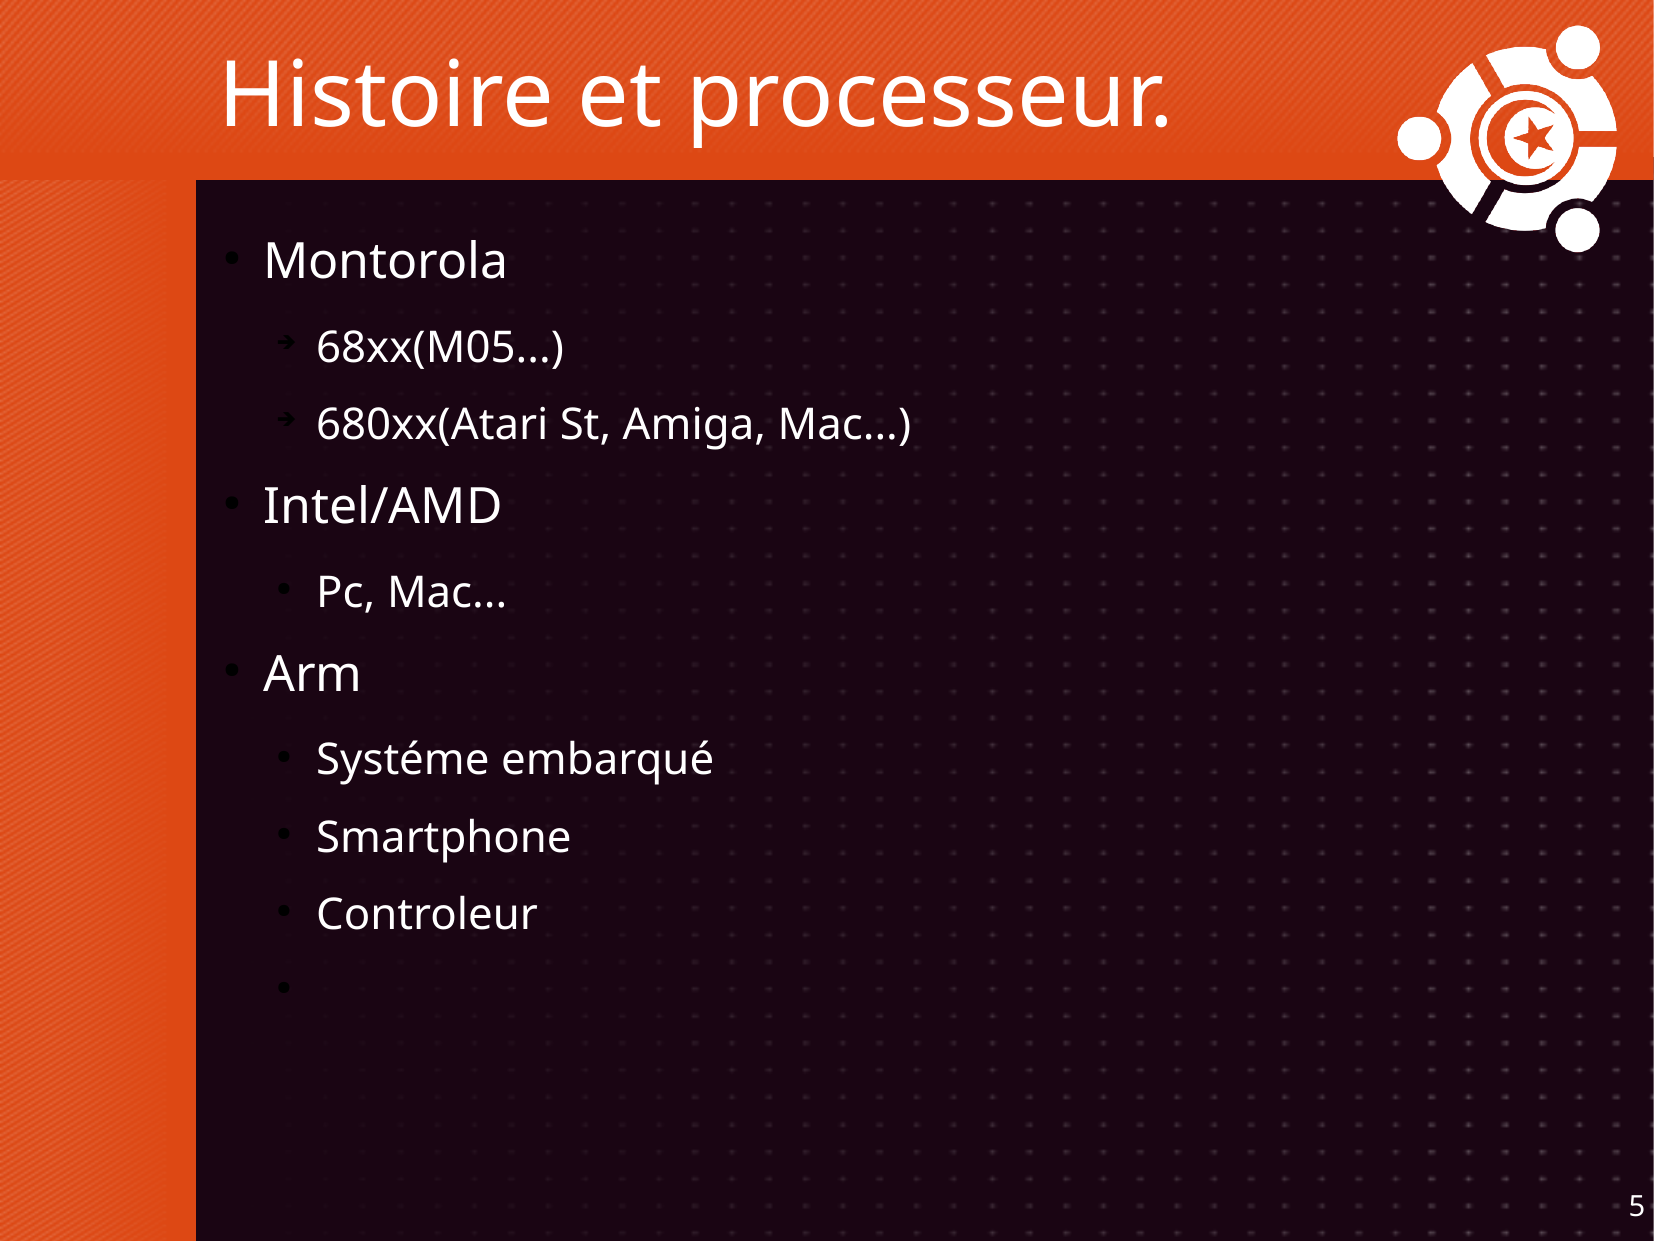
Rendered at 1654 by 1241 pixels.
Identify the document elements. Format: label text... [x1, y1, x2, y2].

list Montorola 68xx(M05...) 680xx(Atari St, Amiga, Mac...) Intel/AMD Pc, Mac... Arm Systéme embarqué Smartphone Controleur [210, 225, 1639, 945]
title Histoire et processeur. [0, 2, 1394, 181]
picture [0, 0, 1654, 1241]
